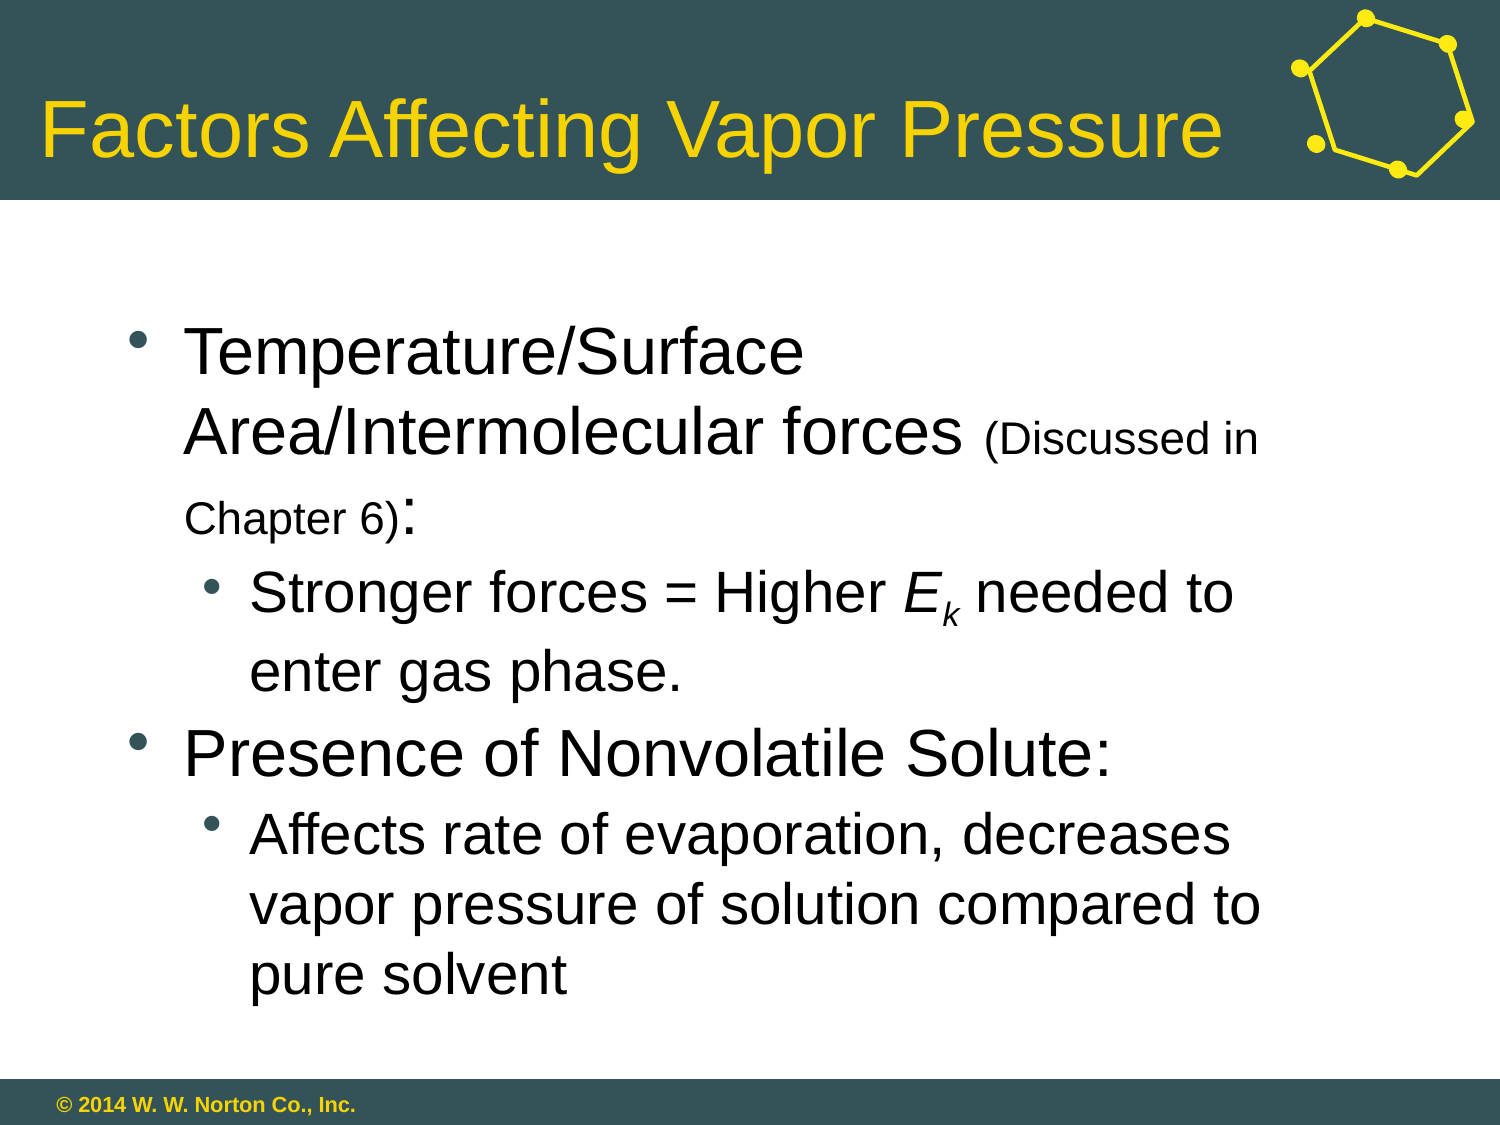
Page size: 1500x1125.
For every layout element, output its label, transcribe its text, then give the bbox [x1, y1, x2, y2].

list Temperature/Surface Area/Intermolecular forces (Discussed in Chapter 6): Stronger forces = Higher Ek needed to enter gas phase. Presence of Nonvolatile Solute: Affects rate of evaporation, decreases vapor pressure of solution compared to pure solvent [112, 299, 1388, 938]
title Factors Affecting Vapor Pressure [24, 50, 1350, 200]
